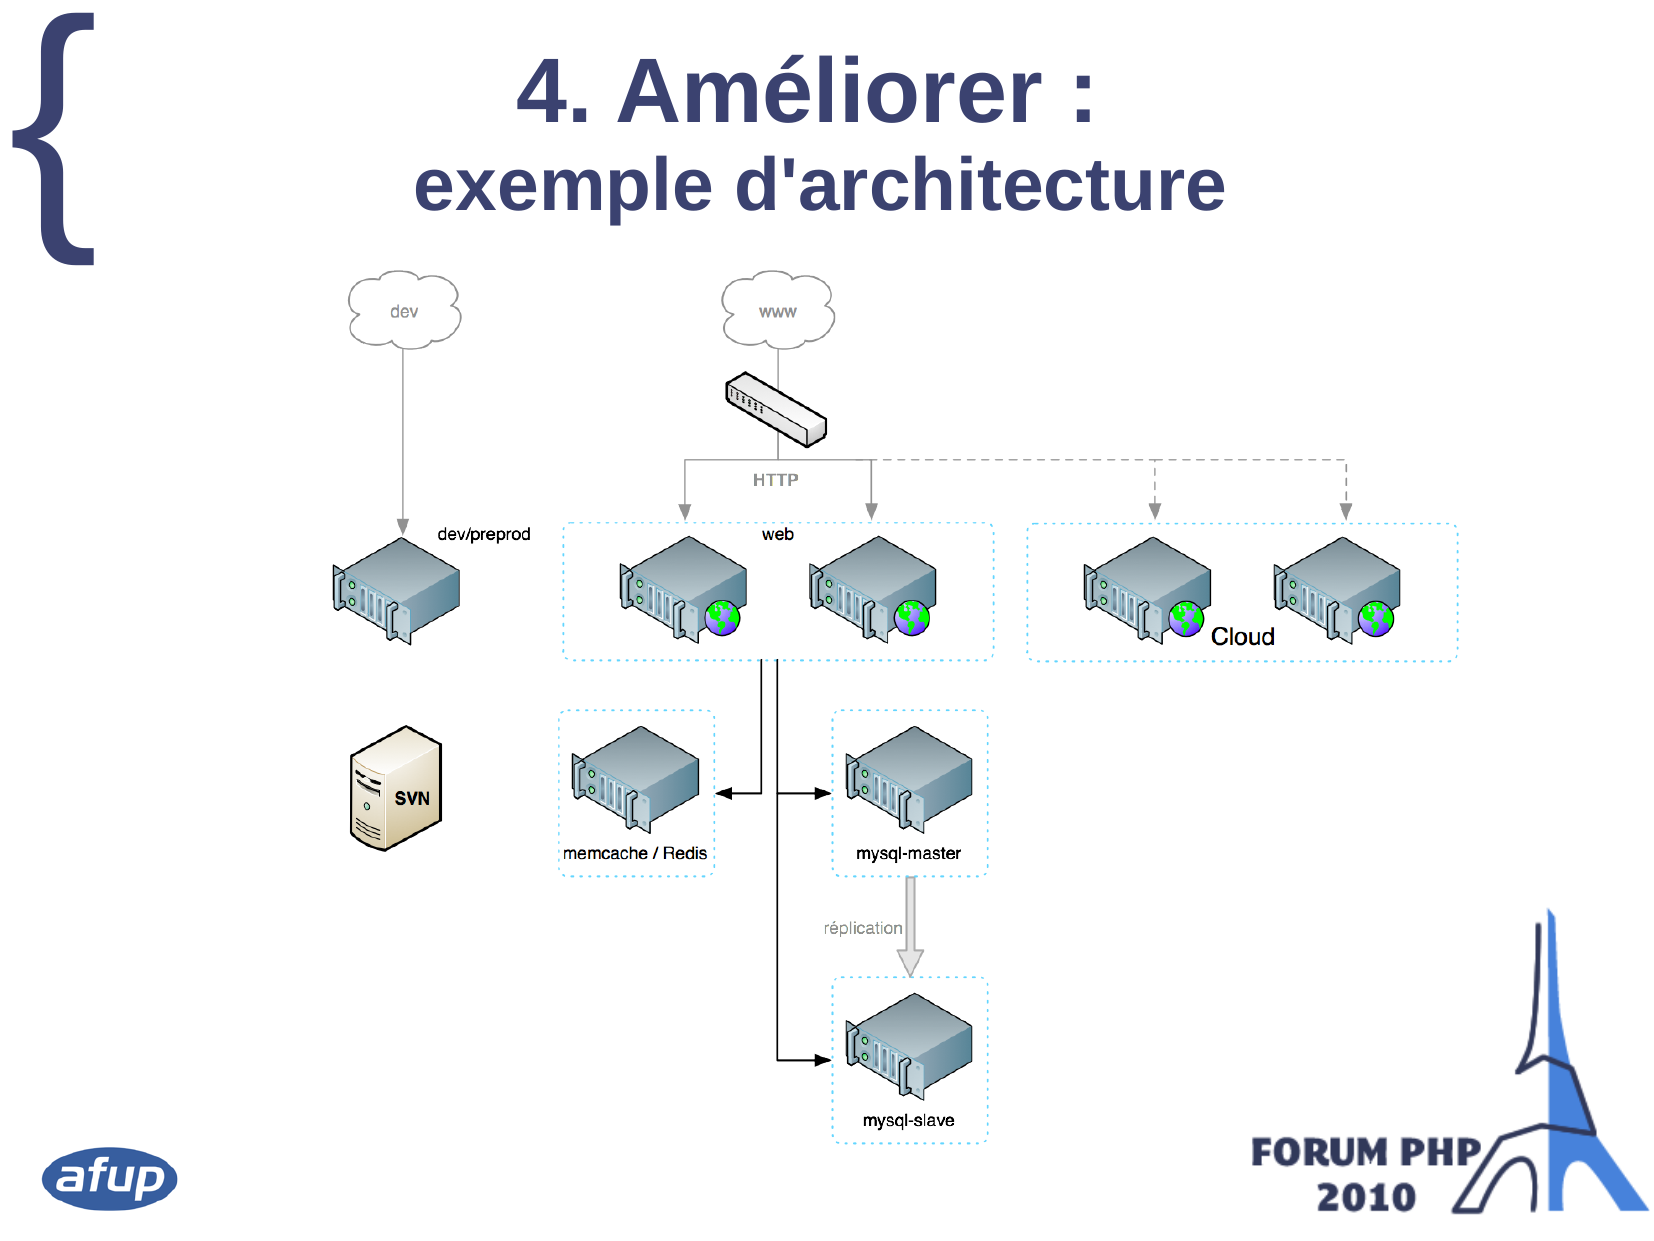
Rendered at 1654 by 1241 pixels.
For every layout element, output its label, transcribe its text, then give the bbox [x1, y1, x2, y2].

picture [41, 1146, 178, 1211]
picture [324, 265, 1650, 1241]
title 4. Améliorer : exemple d'architecture [76, 36, 1565, 229]
